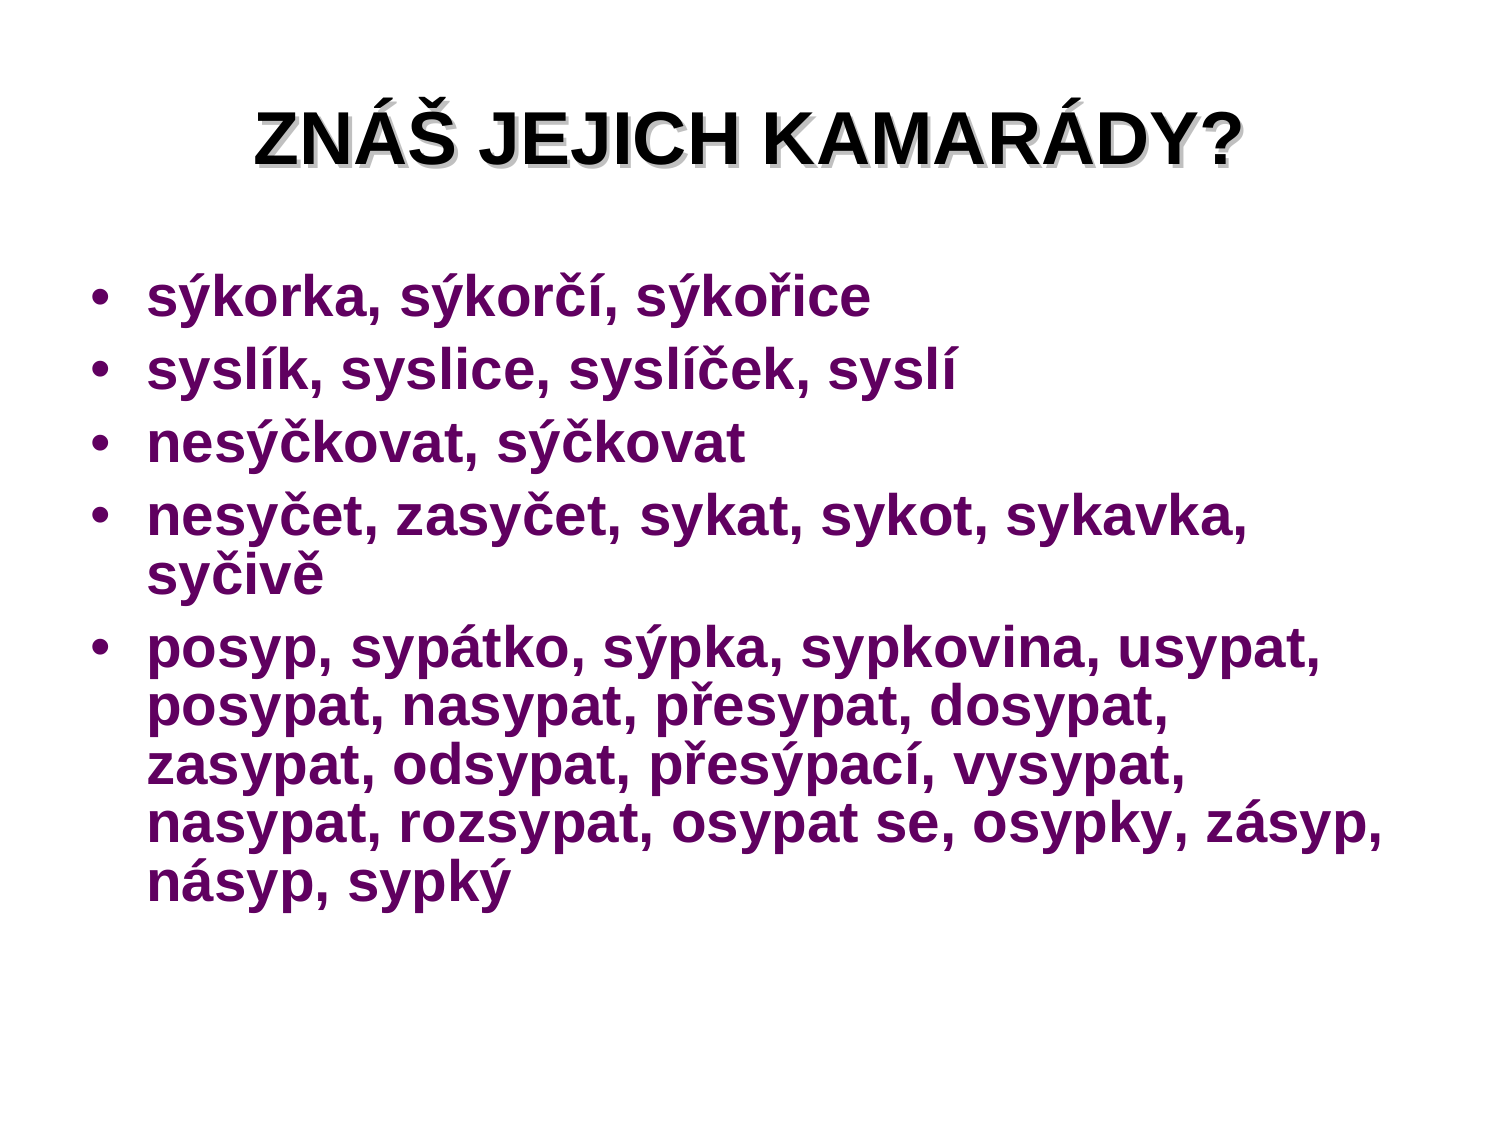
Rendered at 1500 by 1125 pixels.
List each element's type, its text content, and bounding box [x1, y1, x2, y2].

title ZNÁŠ JEJICH KAMARÁDY? [75, 45, 1426, 233]
list sýkorka, sýkorčí, sýkořice syslík, syslice, syslíček, syslí nesýčkovat, sýčkovat nesyčet, zasyčet, sykat, sykot, sykavka, syčivě posyp, sypátko, sýpka, sypkovina, usypat, posypat, nasypat, přesypat, dosypat, zasypat, odsypat, přesýpací, vysypat, nasypat, rozsypat, osypat se, osypky, zásyp, násyp, sypký [75, 262, 1426, 1006]
